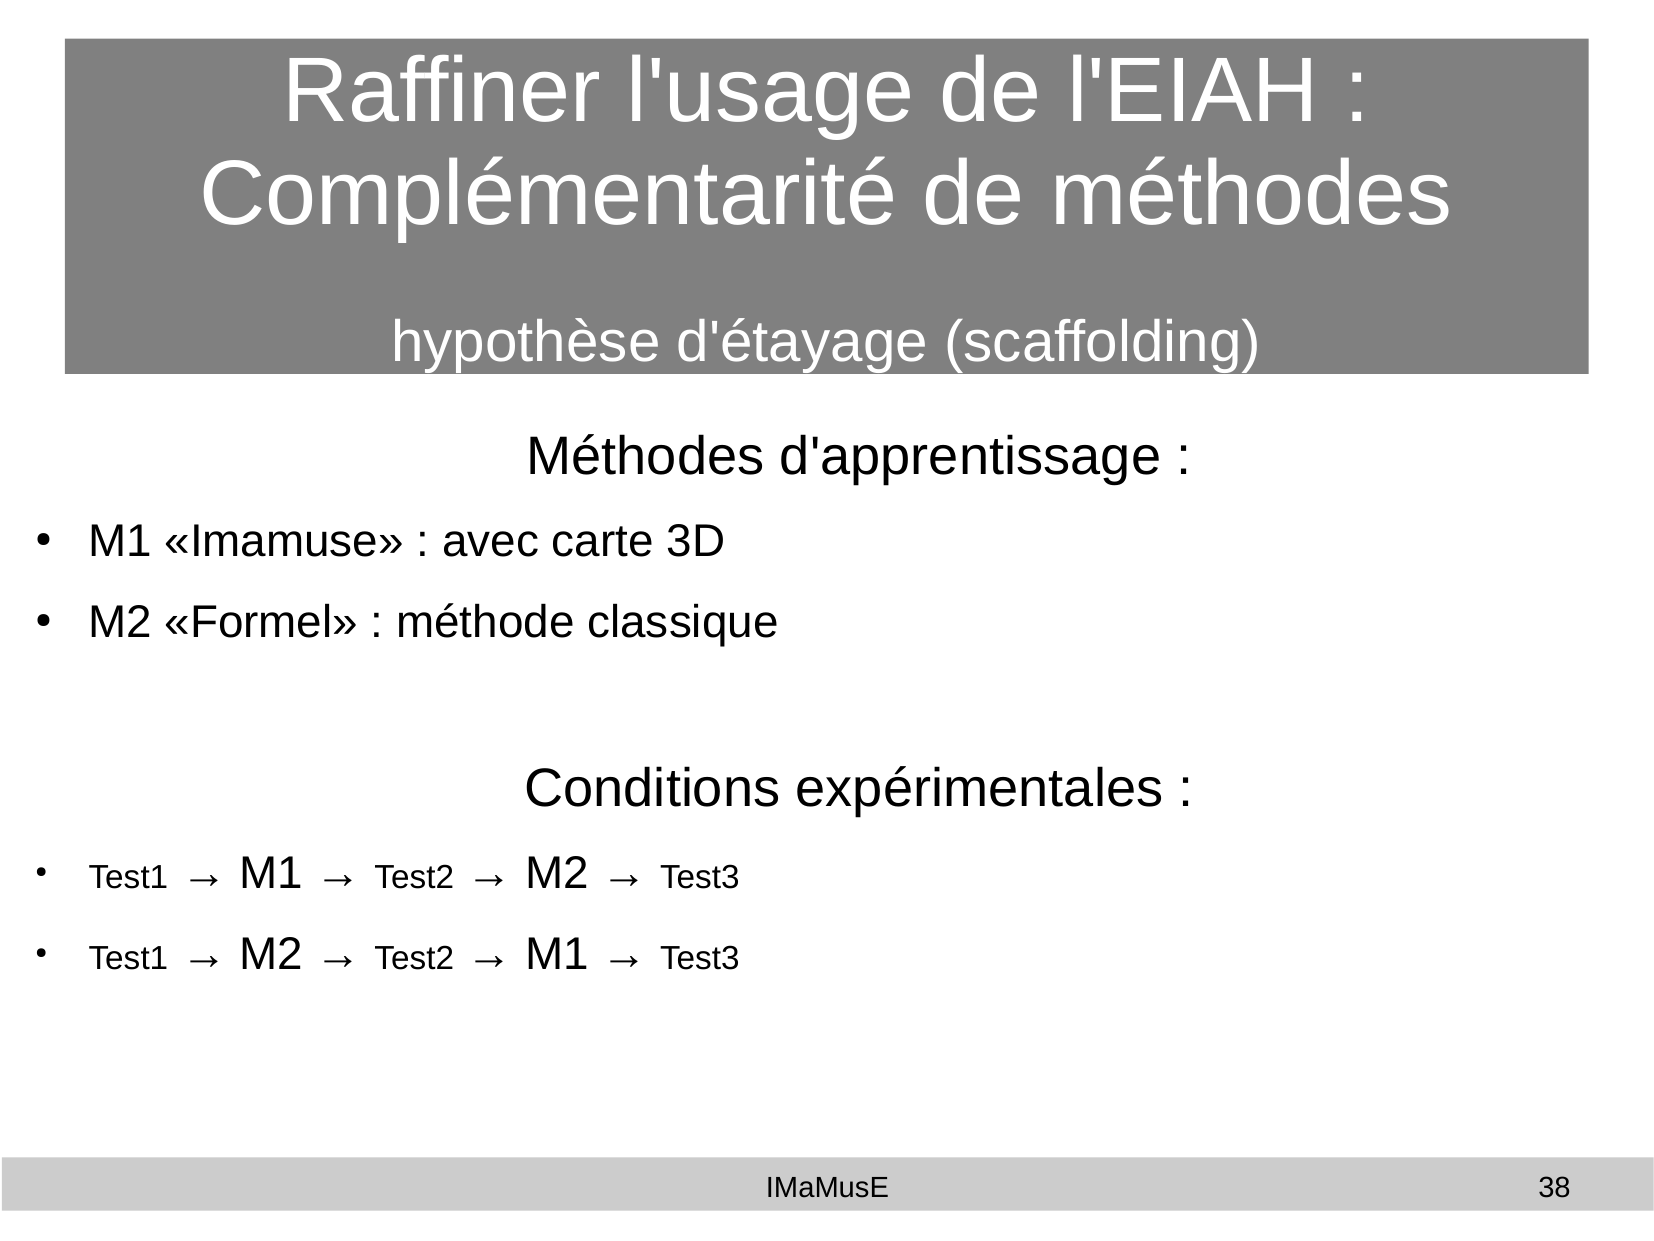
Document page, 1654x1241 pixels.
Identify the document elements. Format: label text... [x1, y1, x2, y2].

title Raffiner l'usage de l'EIAH : Complémentarité de méthodes hypothèse d'étayage (scaffolding) [64, 38, 1589, 374]
list Méthodes d'apprentissage : M1 «Imamuse» : avec carte 3D M2 «Formel» : méthode classique Conditions expérimentales : Test1 → M1 → Test2 → M2 → Test3 Test1 → M2 → Test2 → M1 → Test3 [17, 425, 1630, 1033]
